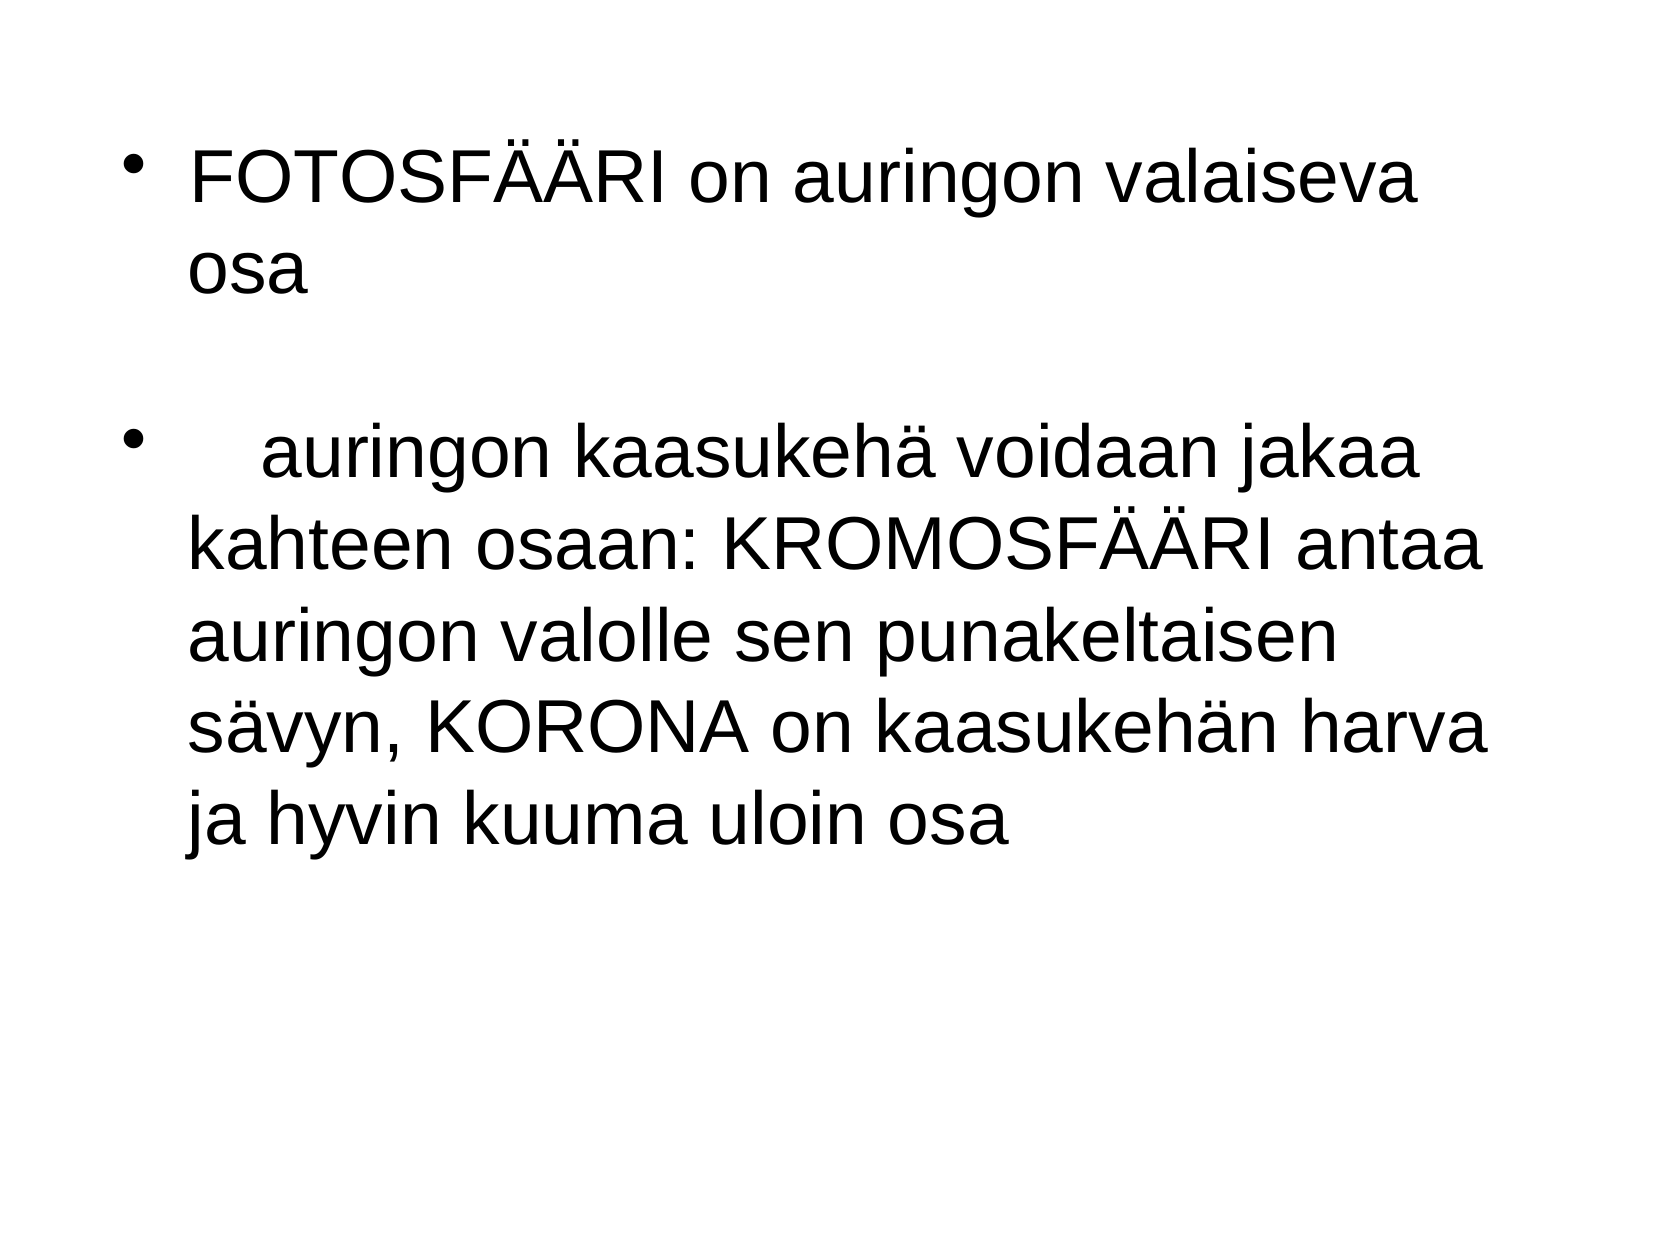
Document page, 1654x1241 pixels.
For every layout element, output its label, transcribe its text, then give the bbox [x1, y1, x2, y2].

text_box FOTOSFÄÄRI on auringon valaiseva osa auringon kaasukehä voidaan jakaa kahteen osaan: KROMOSFÄÄRI antaa auringon valolle sen punakeltaisen sävyn, KORONA on kaasukehän harva ja hyvin kuuma uloin osa [106, 118, 1548, 868]
